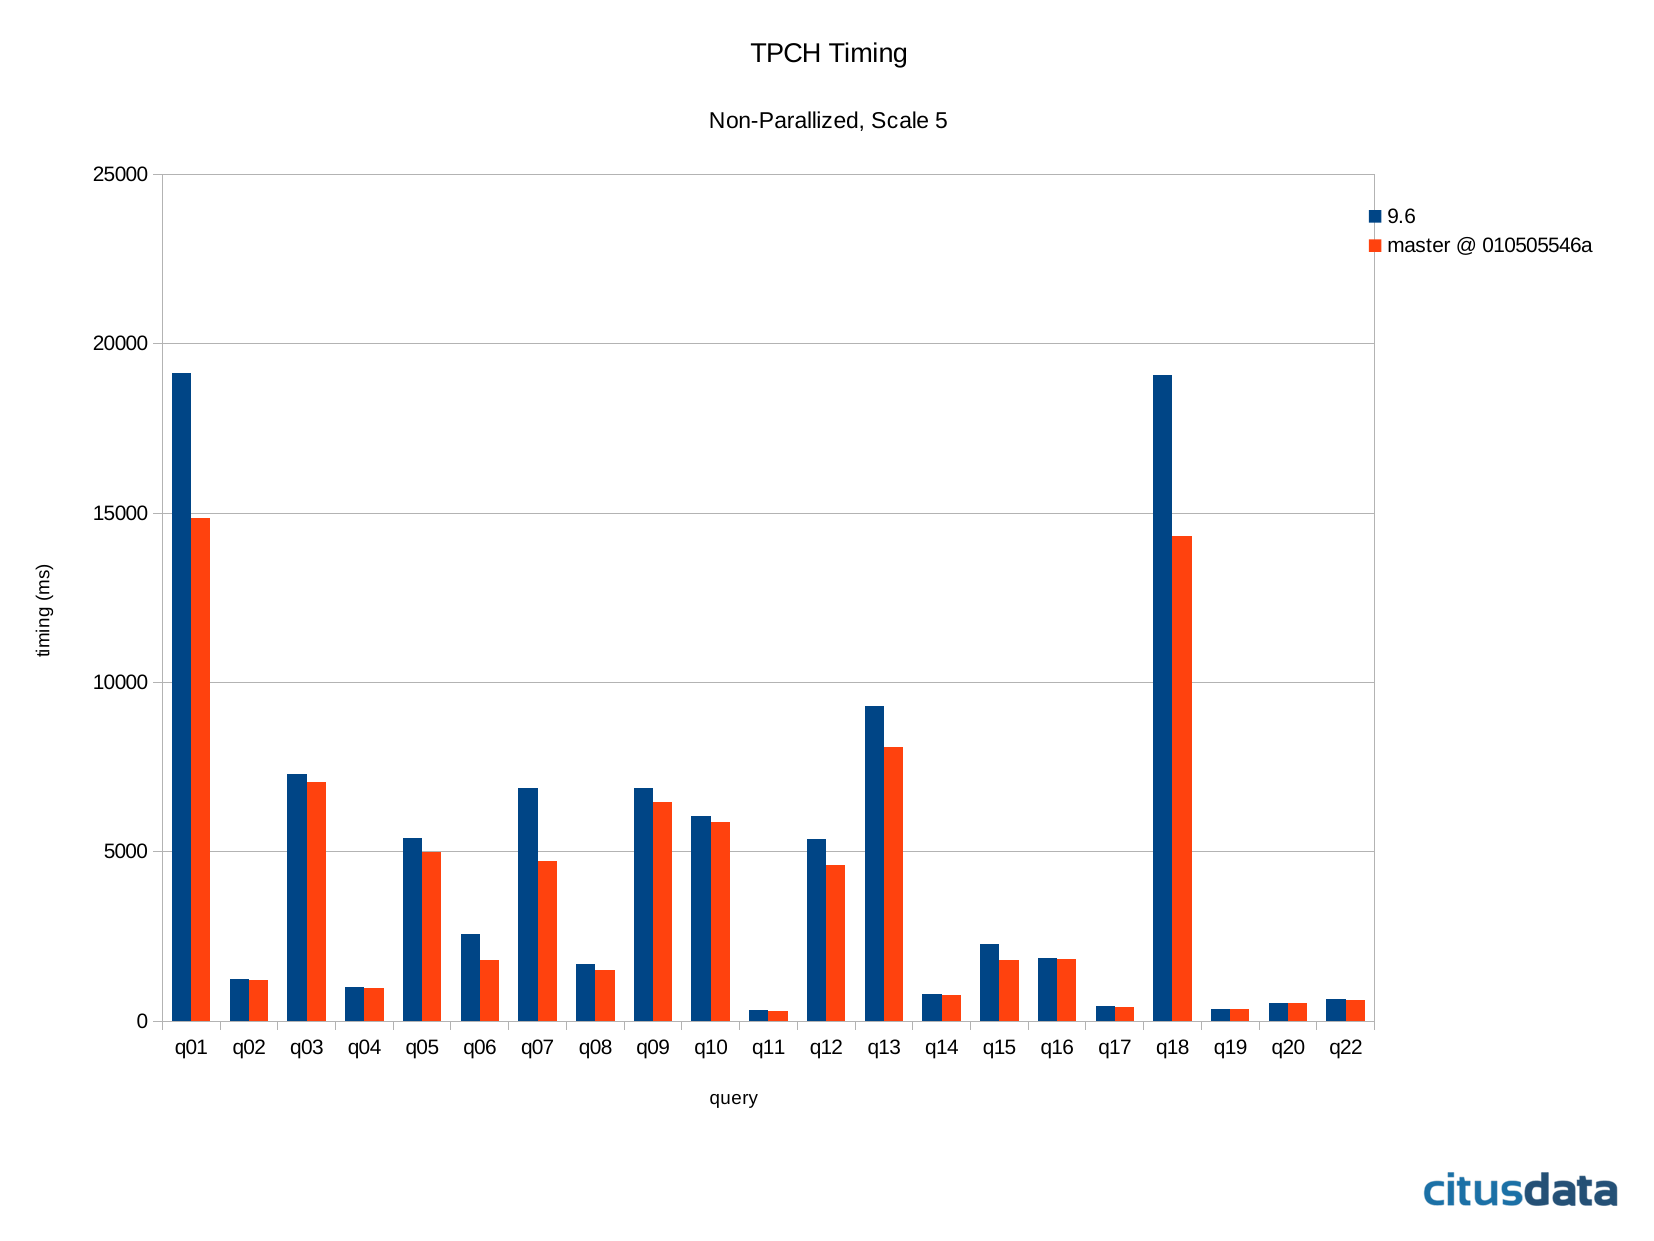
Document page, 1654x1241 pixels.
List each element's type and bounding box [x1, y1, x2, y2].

chart [0, 0, 1654, 1141]
picture [1420, 1167, 1622, 1209]
